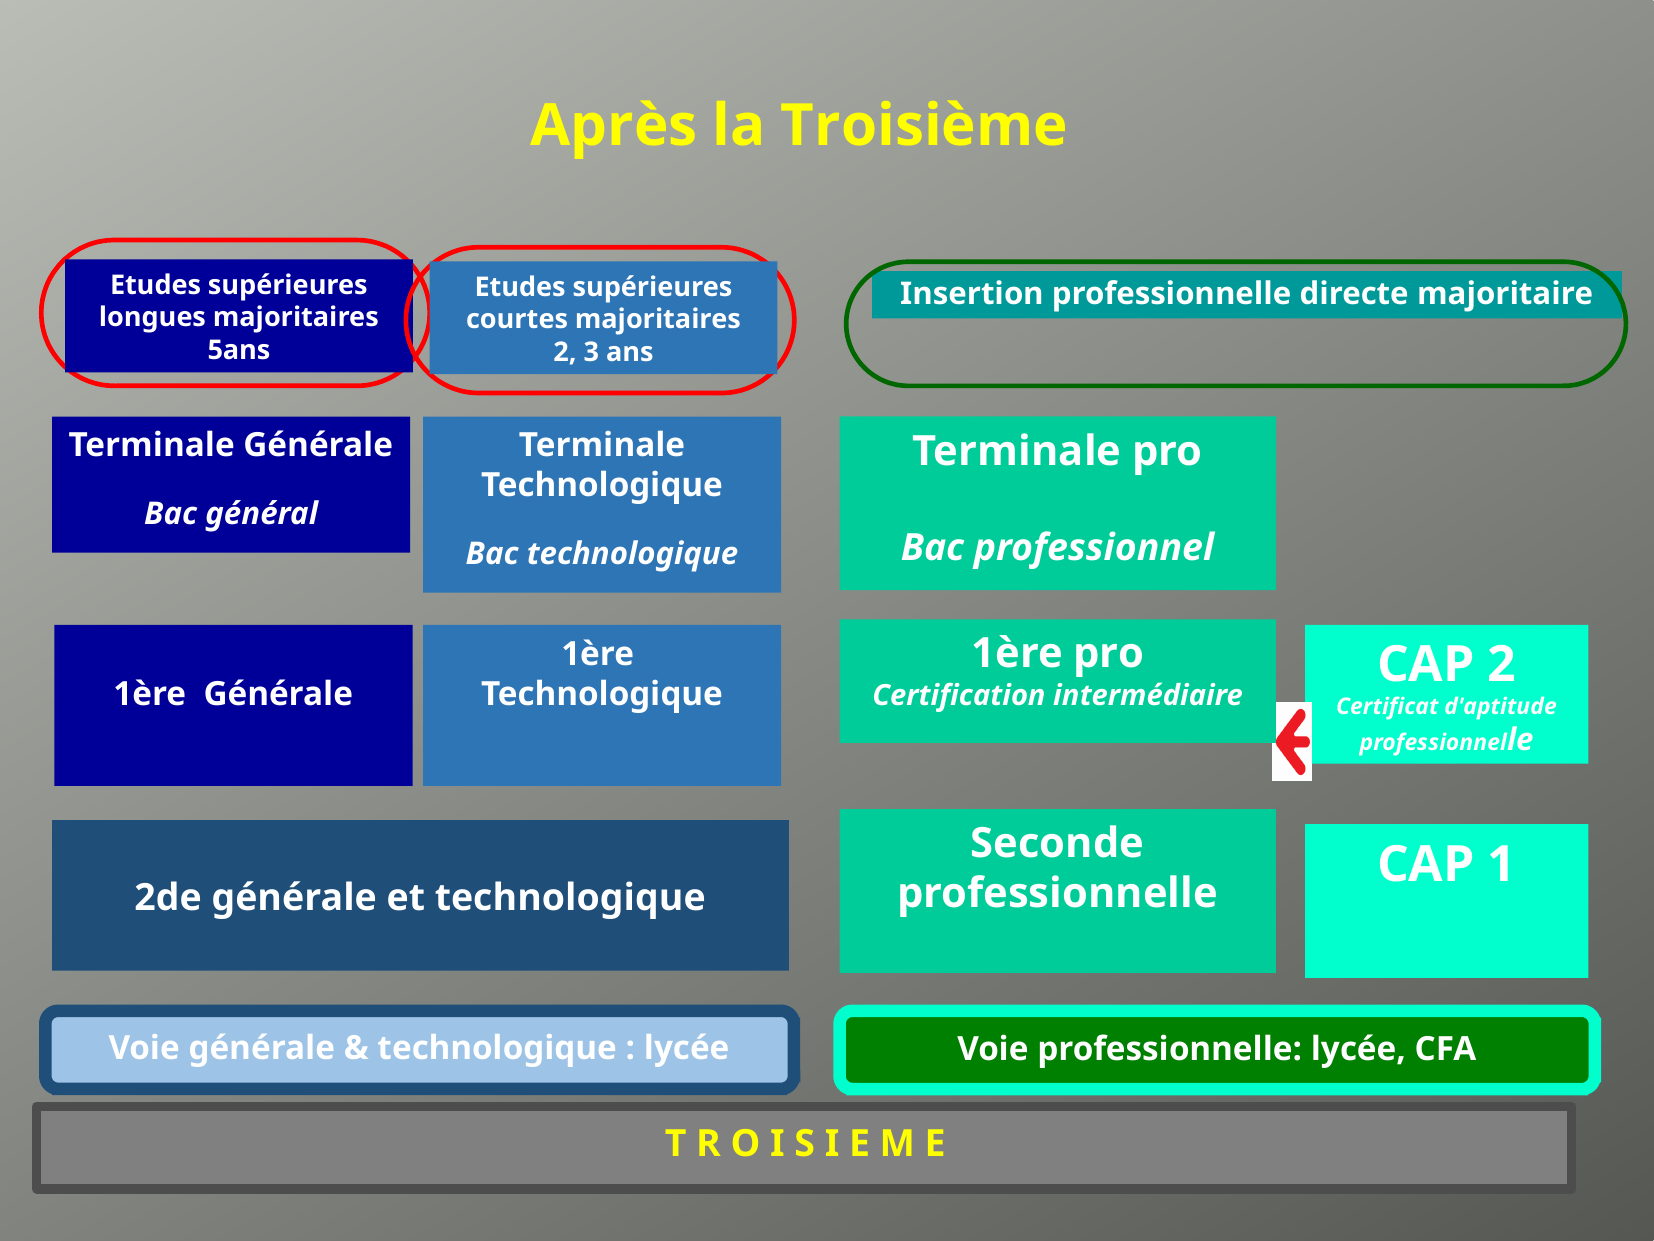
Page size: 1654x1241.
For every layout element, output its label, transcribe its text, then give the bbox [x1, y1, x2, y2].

text_box Etudes supérieures longues majoritaires 5ans [65, 287, 413, 373]
text_box Etudes supérieures courtes majoritaires 2, 3 ans [429, 261, 778, 375]
text_box Terminale Générale Bac général [52, 416, 411, 553]
picture [1272, 702, 1312, 781]
text_box 2de générale et technologique [52, 820, 789, 971]
text_box Après la Troisième [442, 250, 758, 261]
text_box Voie générale & technologique : lycée [45, 1010, 794, 1089]
text_box Seconde professionnelle [839, 809, 1276, 973]
text_box Voie professionnelle: lycée, CFA [839, 1010, 1595, 1090]
text_box 1ère Générale [54, 624, 413, 786]
text_box Terminale pro Bac professionnel [839, 416, 1277, 591]
text_box CAP 2 Certificat d'aptitude professionnelle [1305, 624, 1589, 764]
text_box Terminale Technologique Bac technologique [423, 416, 782, 593]
text_box Insertion professionnelle directe majoritaire [872, 271, 1622, 319]
text_box 1ère pro Certification intermédiaire [839, 619, 1276, 743]
text_box T R O I S I E M E [36, 1106, 1572, 1189]
text_box CAP 1 [1305, 824, 1589, 978]
text_box 1ère Technologique [423, 624, 782, 786]
text_box Après la Troisième [27, 27, 1572, 287]
